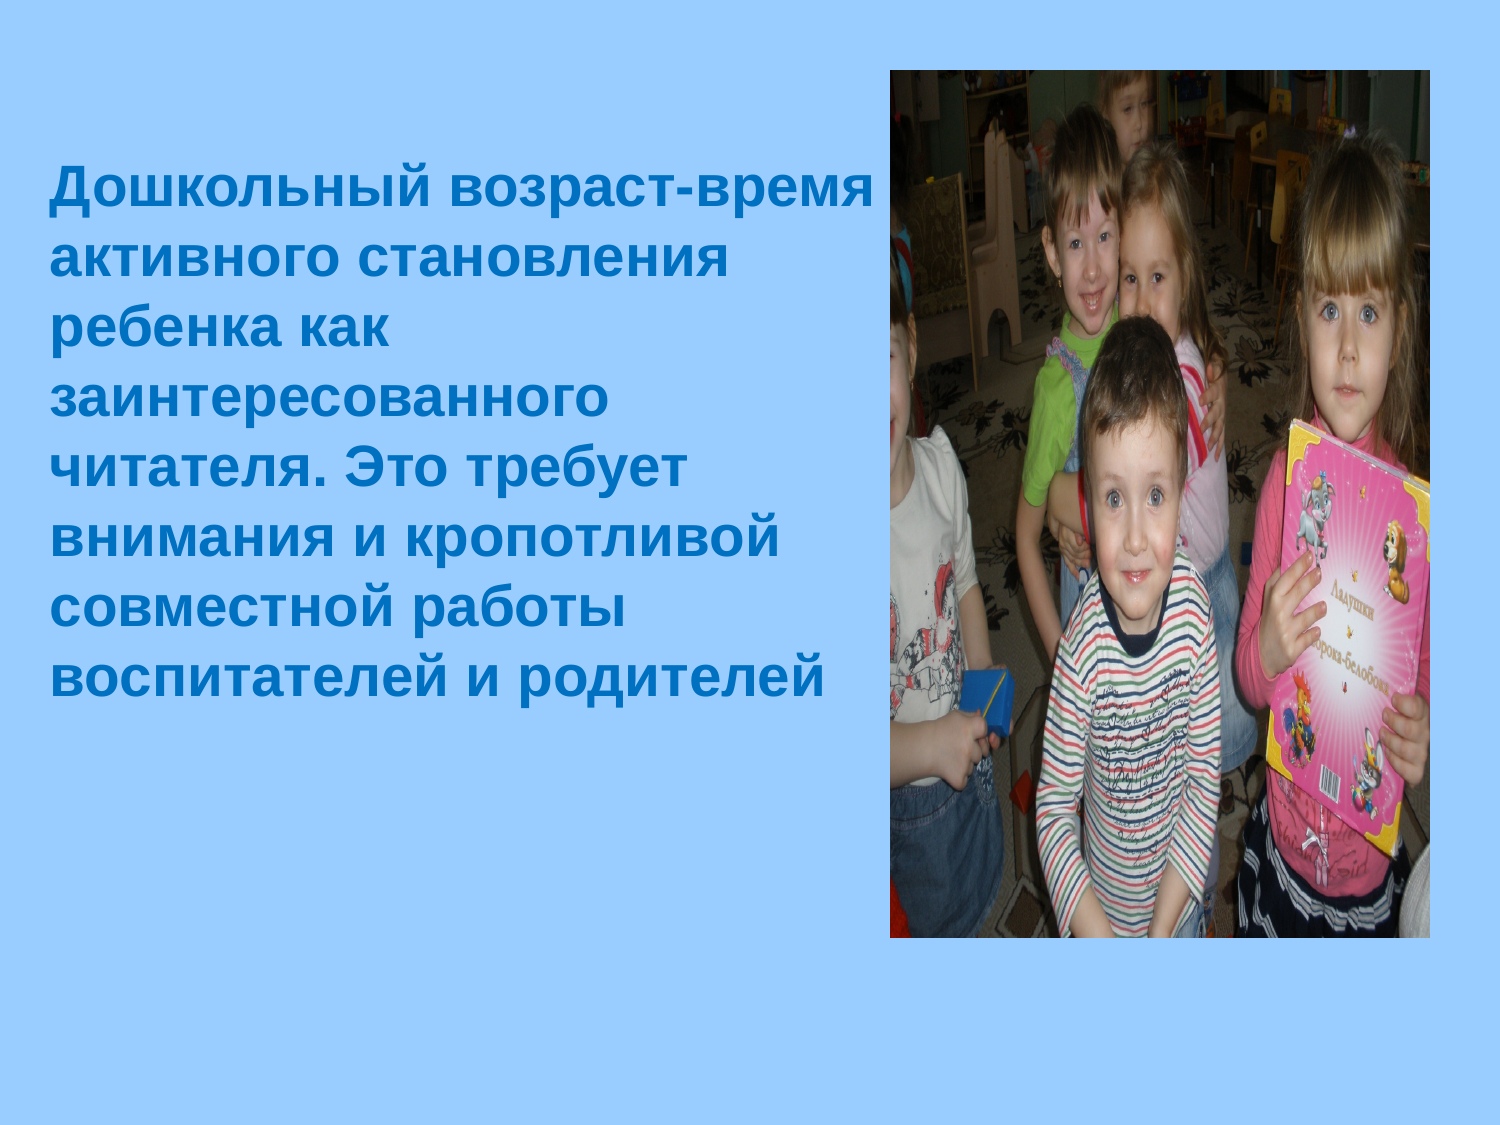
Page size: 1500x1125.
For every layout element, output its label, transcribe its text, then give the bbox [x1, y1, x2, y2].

text_box Дошкольный возраст-время активного становления ребенка как заинтересованного читателя. Это требует внимания и кропотливой совместной работы воспитателей и родителей [35, 140, 903, 716]
picture [890, 70, 1430, 938]
